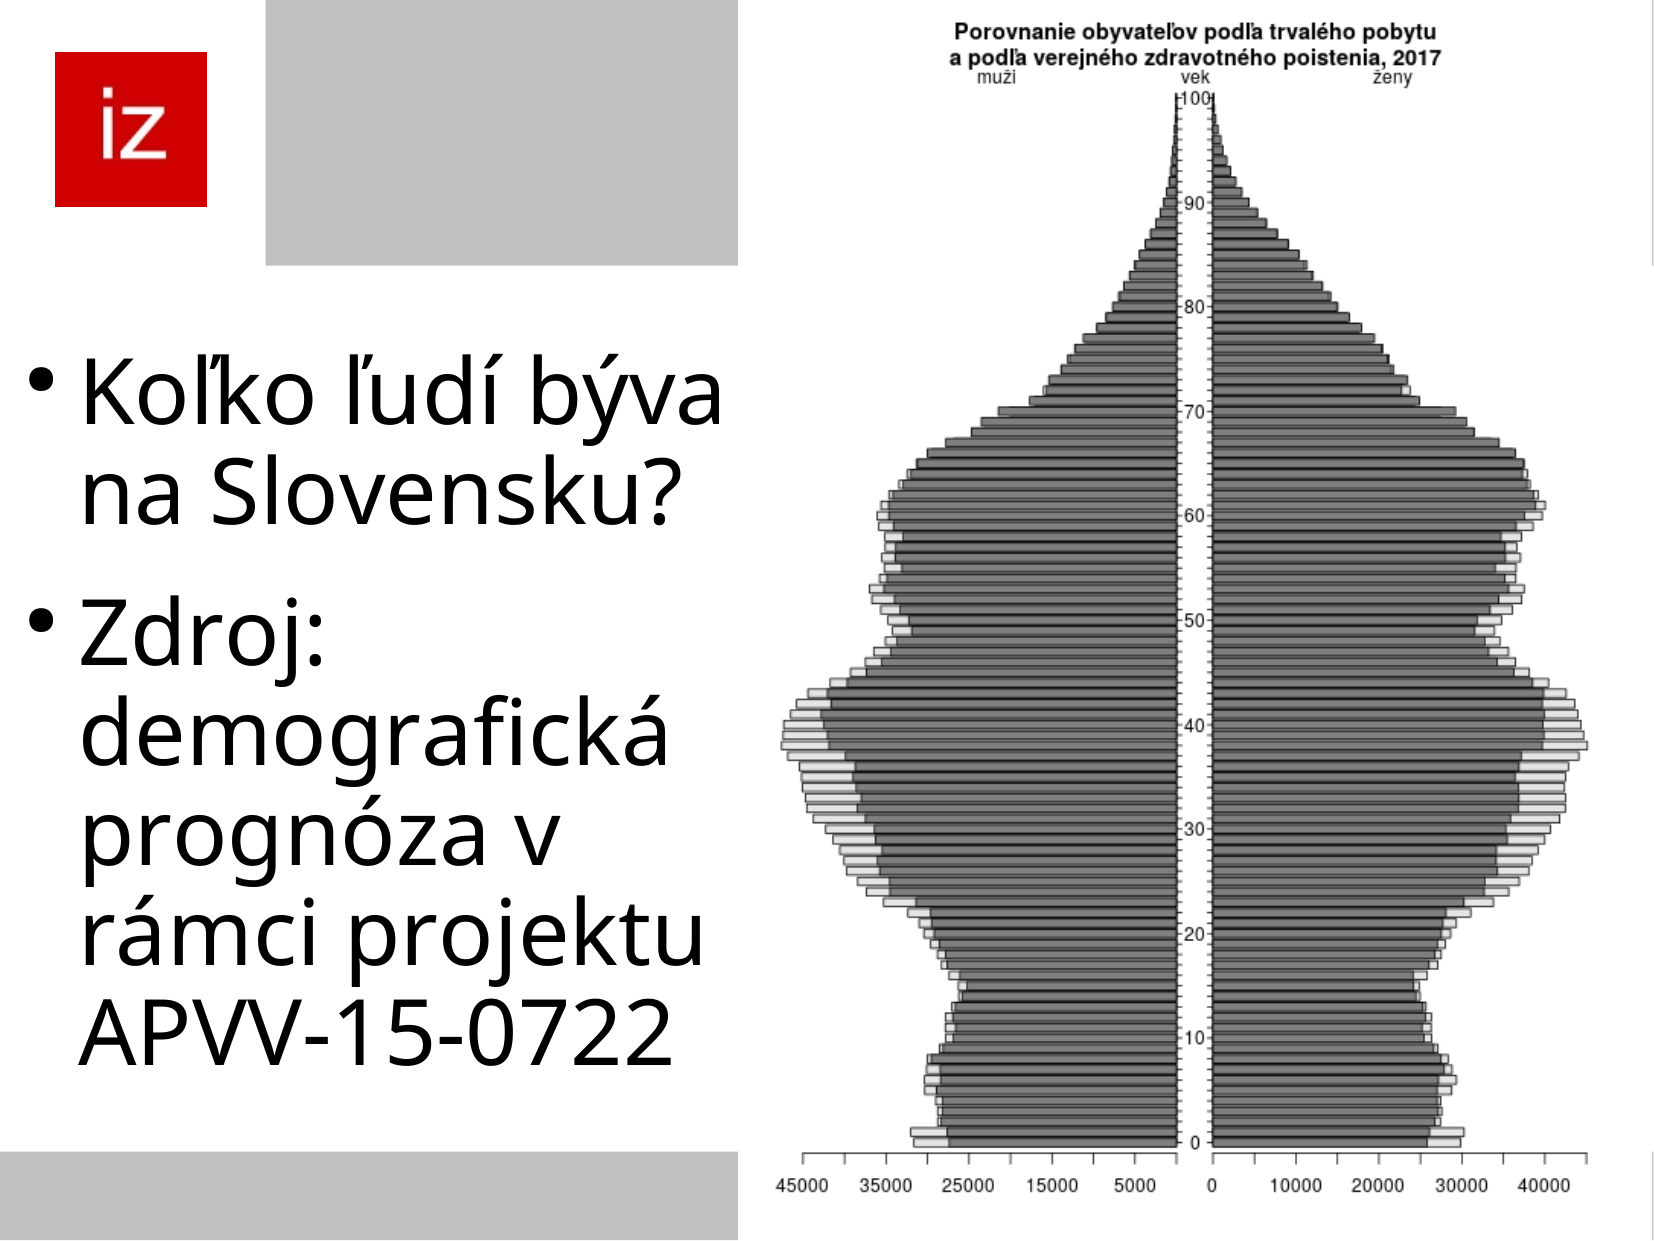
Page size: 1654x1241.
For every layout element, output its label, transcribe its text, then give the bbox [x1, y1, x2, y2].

picture [738, 0, 1652, 1241]
list Koľko ľudí býva na Slovensku? Zdroj: demografická prognóza v rámci projektu APVV-15-0722 [0, 344, 738, 1131]
picture [55, 52, 207, 207]
